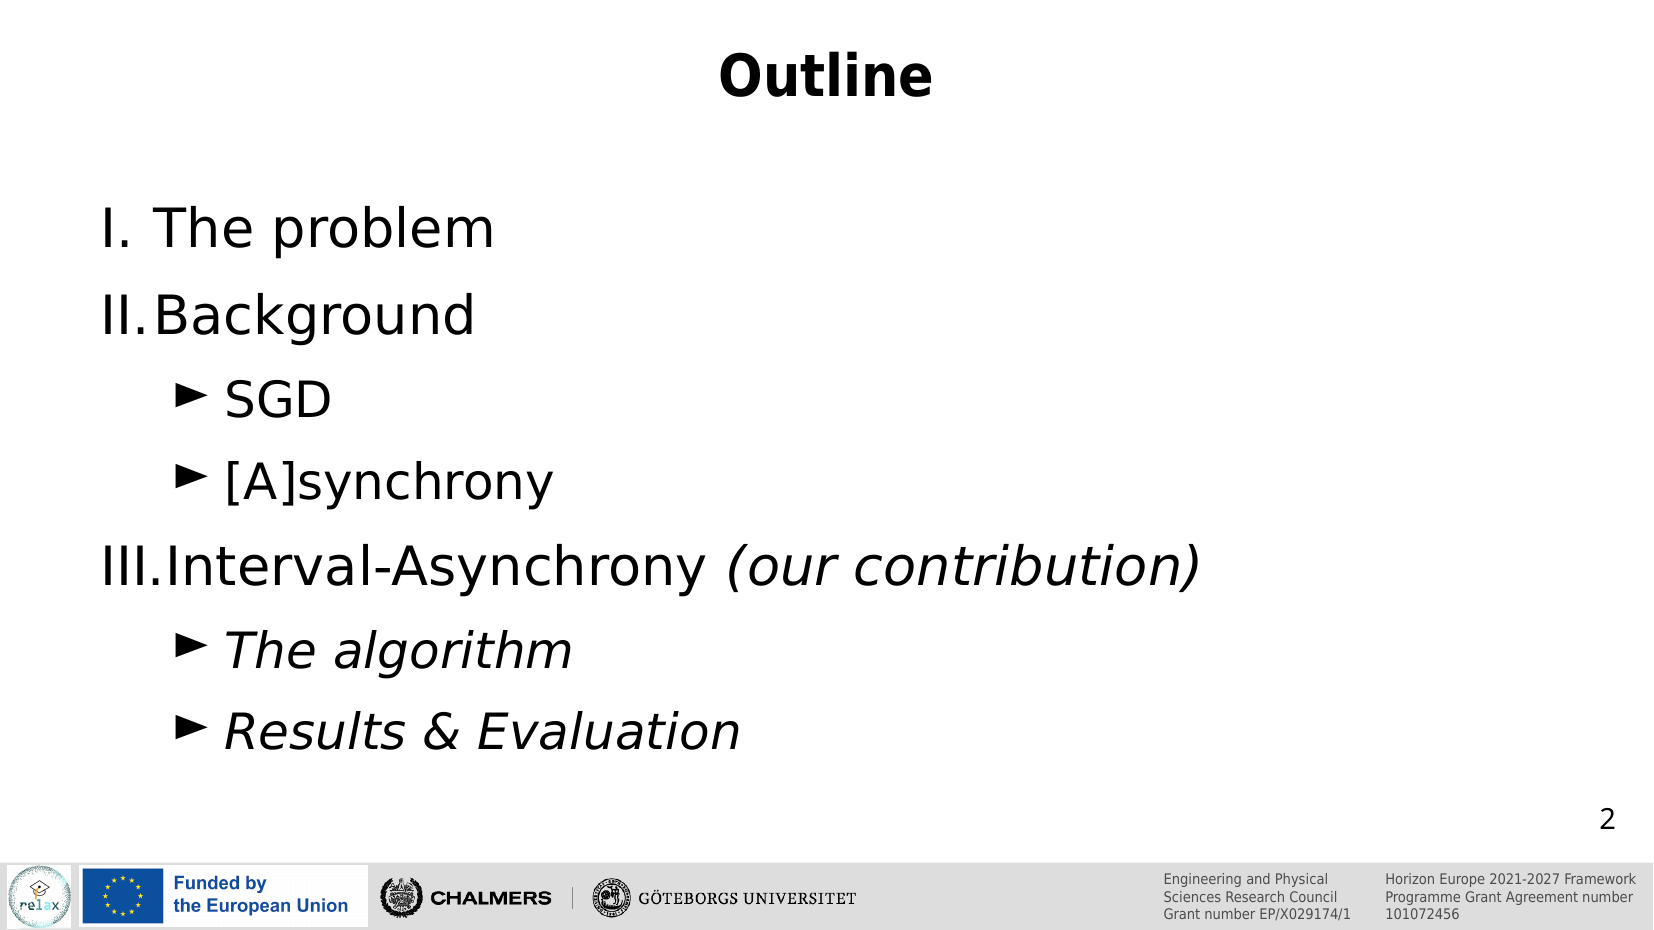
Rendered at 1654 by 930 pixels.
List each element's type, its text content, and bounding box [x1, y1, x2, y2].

picture [7, 865, 71, 929]
list The problem Background SGD [A]synchrony Interval-Asynchrony (our contribution) The algorithm Results & Evaluation [82, 152, 1571, 807]
title Outline [82, 19, 1571, 133]
picture [79, 856, 876, 930]
